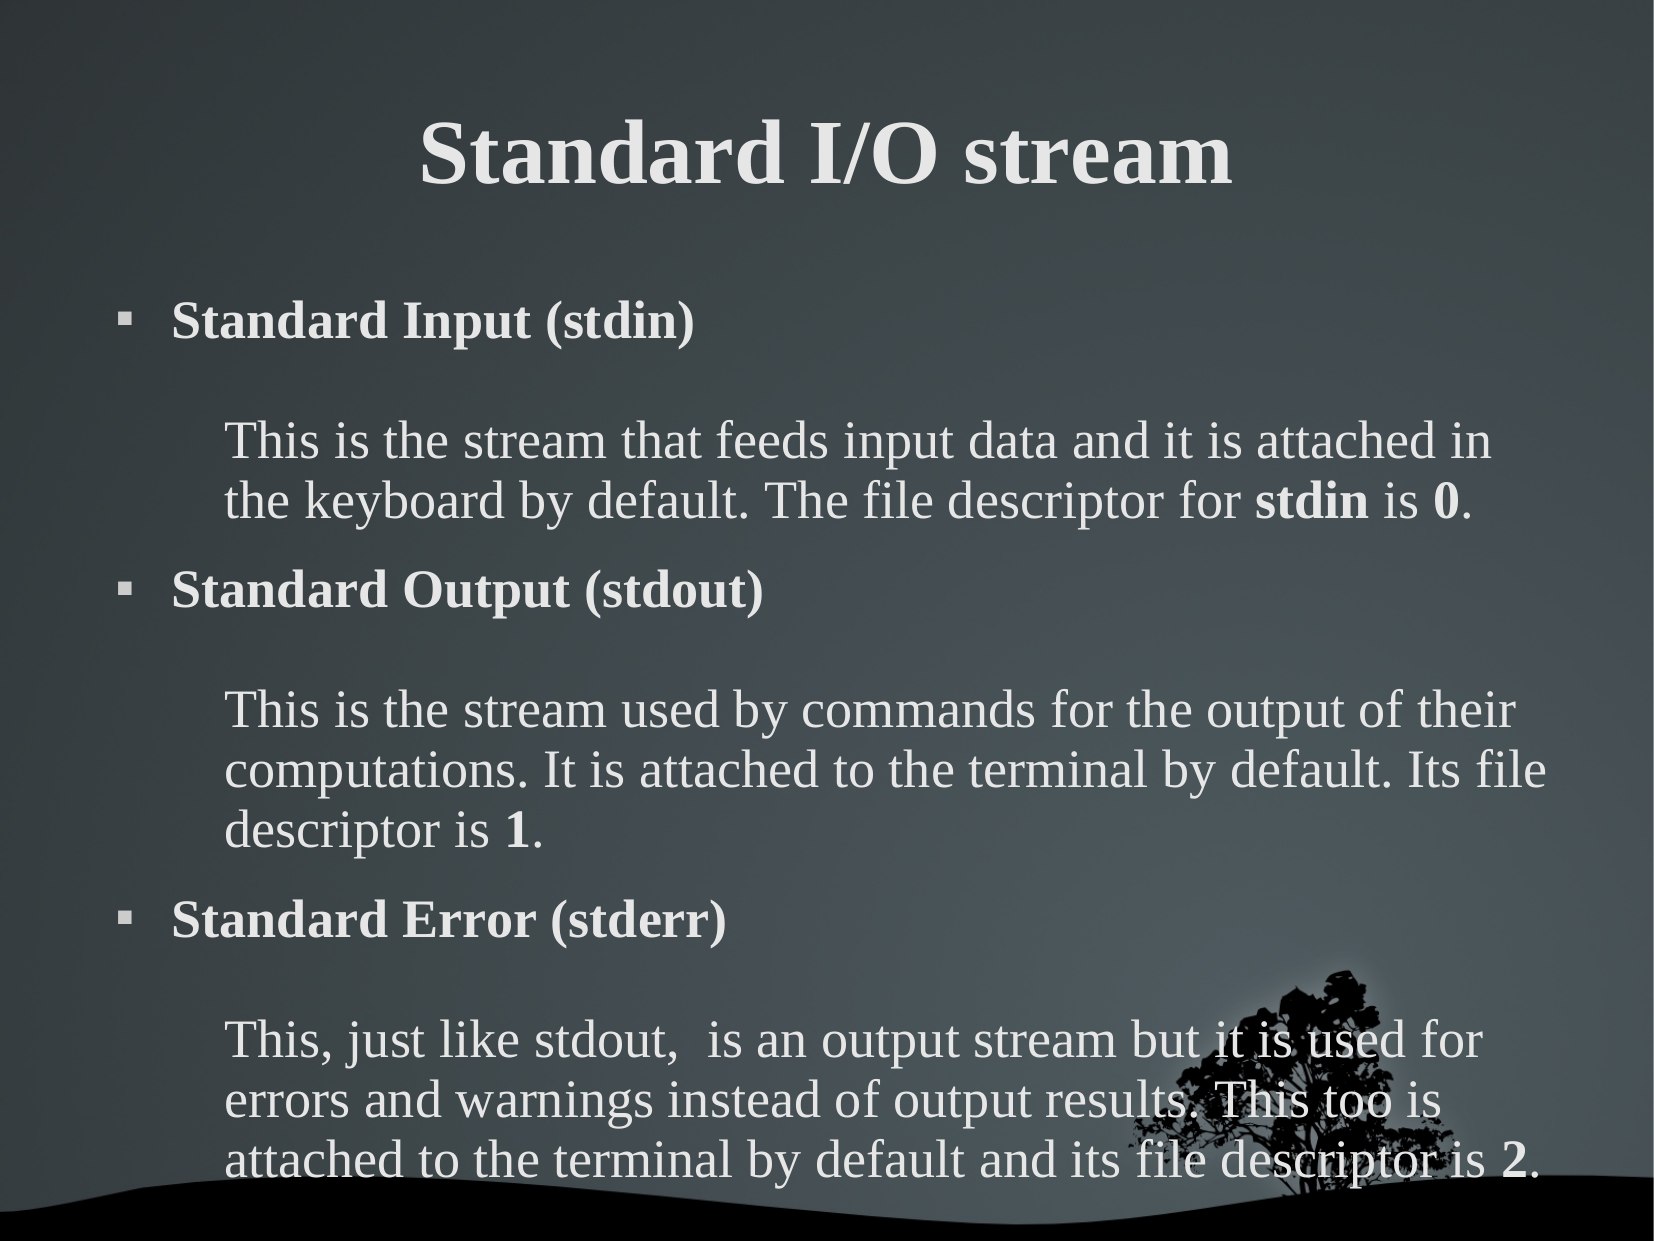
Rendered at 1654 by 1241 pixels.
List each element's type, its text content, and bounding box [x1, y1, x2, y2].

picture [0, 0, 1654, 1241]
list Standard Input (stdin) This is the stream that feeds input data and it is attached in the keyboard by default. The file descriptor for stdin is 0. Standard Output (stdout) This is the stream used by commands for the output of their computations. It is attached to the terminal by default. Its file descriptor is 1. Standard Error (stderr) This, just like stdout, is an output stream but it is used for errors and warnings instead of output results. This too is attached to the terminal by default and its file descriptor is 2. [82, 290, 1571, 1194]
title Standard I/O stream [82, 33, 1571, 273]
